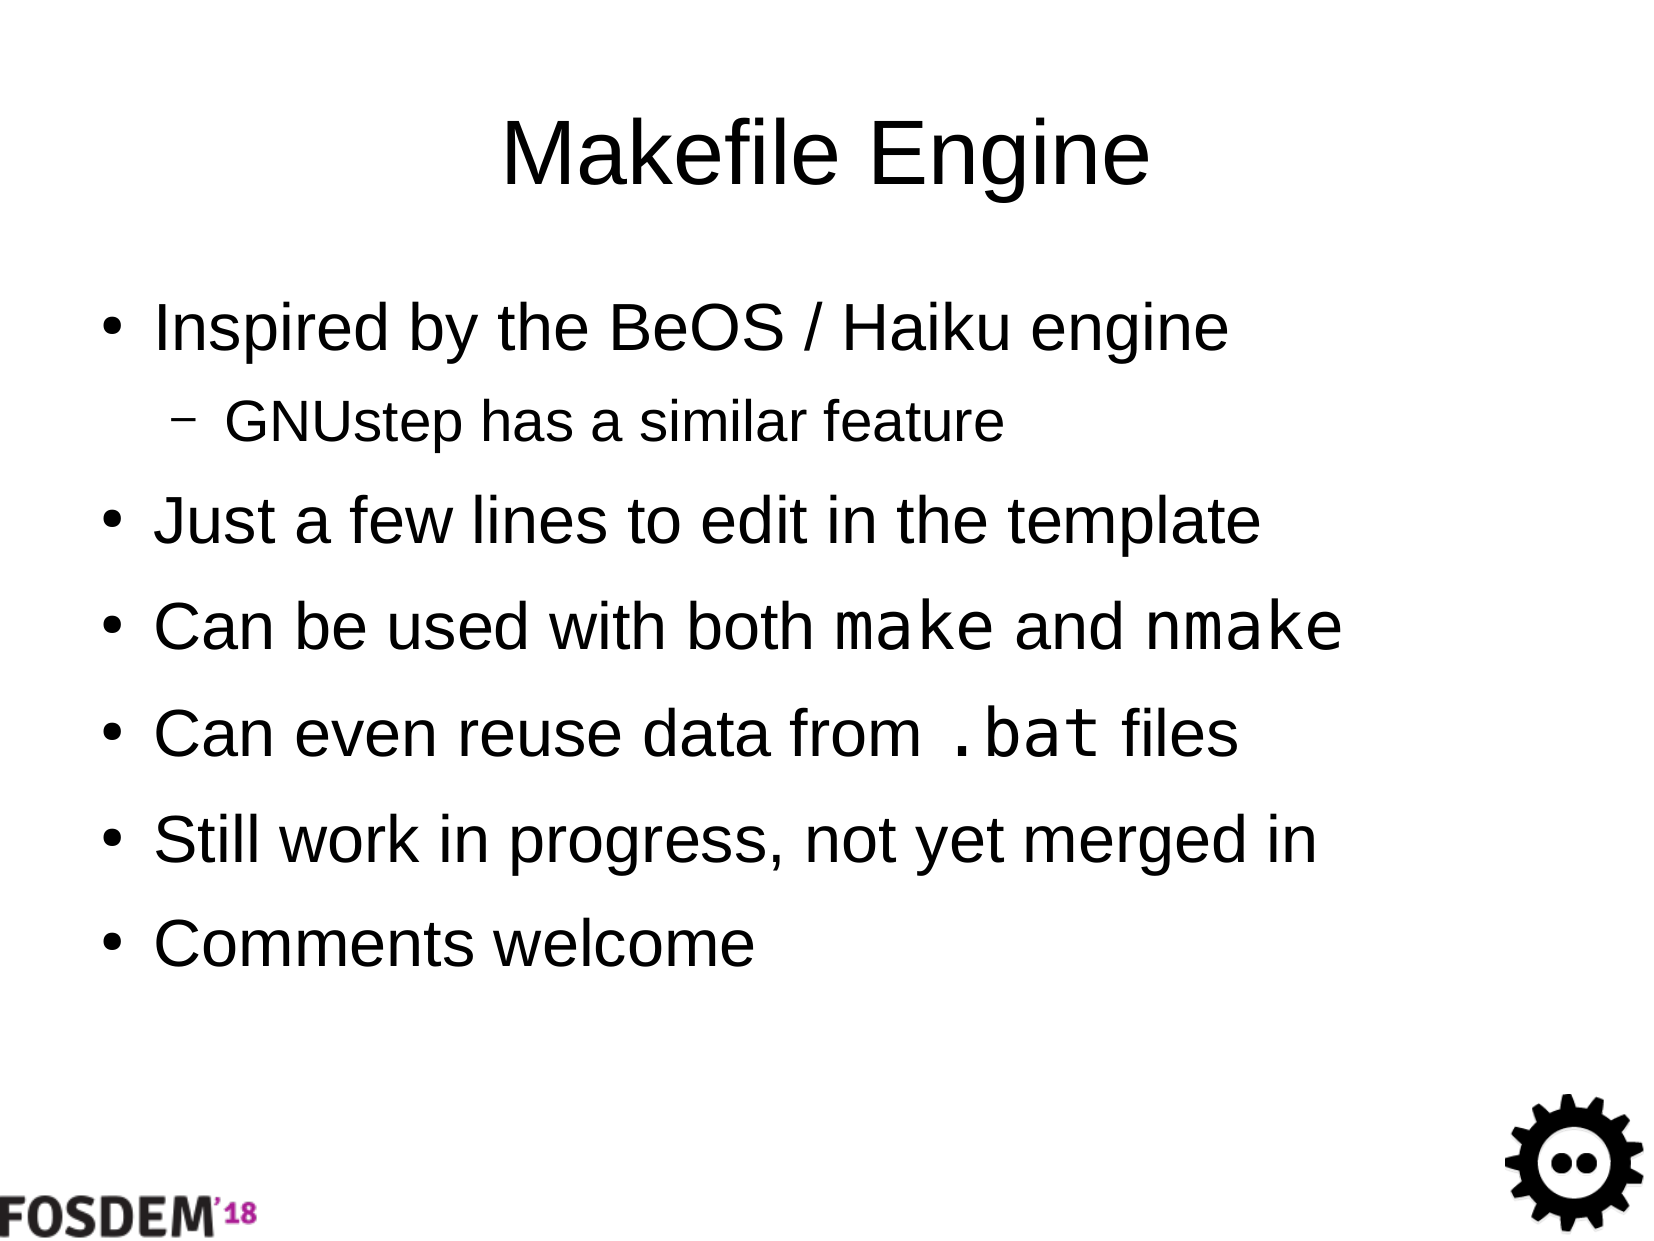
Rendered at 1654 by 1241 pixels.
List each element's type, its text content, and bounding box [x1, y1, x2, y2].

picture [0, 1191, 266, 1241]
picture [1505, 1094, 1648, 1235]
title Makefile Engine [82, 49, 1571, 257]
list Inspired by the BeOS / Haiku engine GNUstep has a similar feature Just a few lines to edit in the template Can be used with both make and nmake Can even reuse data from .bat files Still work in progress, not yet merged in Comments welcome [82, 290, 1571, 1010]
